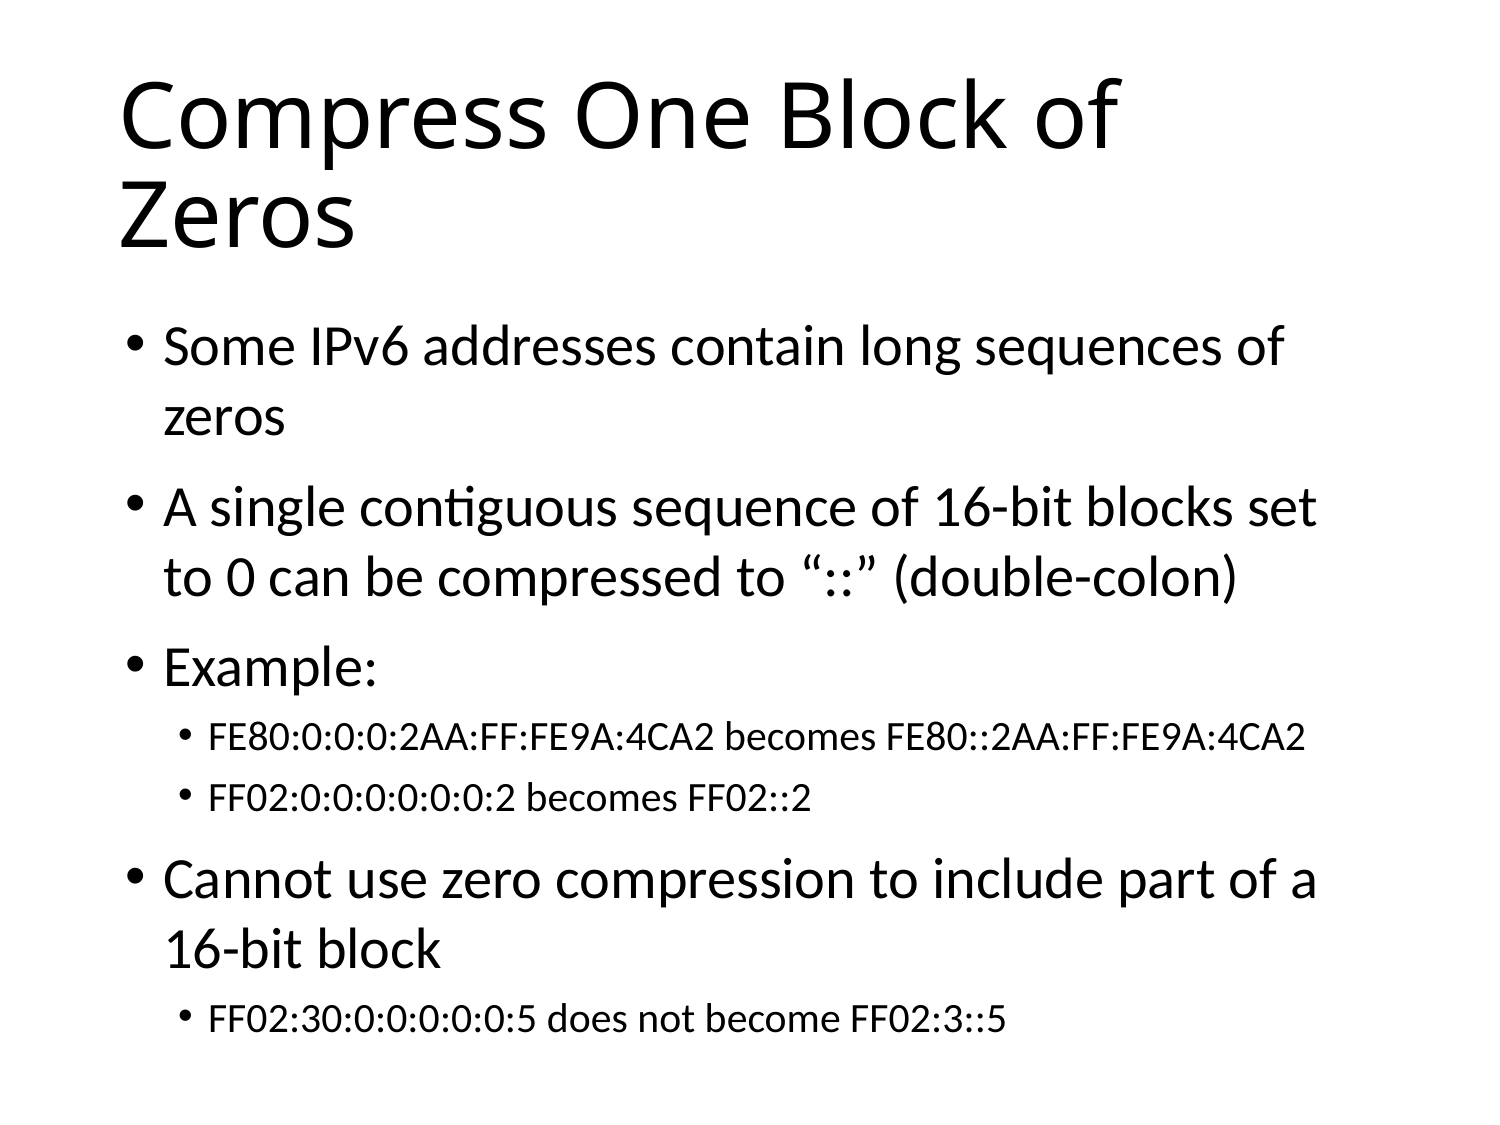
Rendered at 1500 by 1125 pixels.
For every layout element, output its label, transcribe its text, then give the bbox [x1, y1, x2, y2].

list Some IPv6 addresses contain long sequences of zeros A single contiguous sequence of 16-bit blocks set to 0 can be compressed to “::” (double-colon) Example: FE80:0:0:0:2AA:FF:FE9A:4CA2 becomes FE80::2AA:FF:FE9A:4CA2 FF02:0:0:0:0:0:0:2 becomes FF02::2 Cannot use zero compression to include part of a 16-bit block FF02:30:0:0:0:0:0:5 does not become FF02:3::5 [103, 299, 1397, 1014]
title Compress One Block of Zeros [103, 59, 1397, 278]
